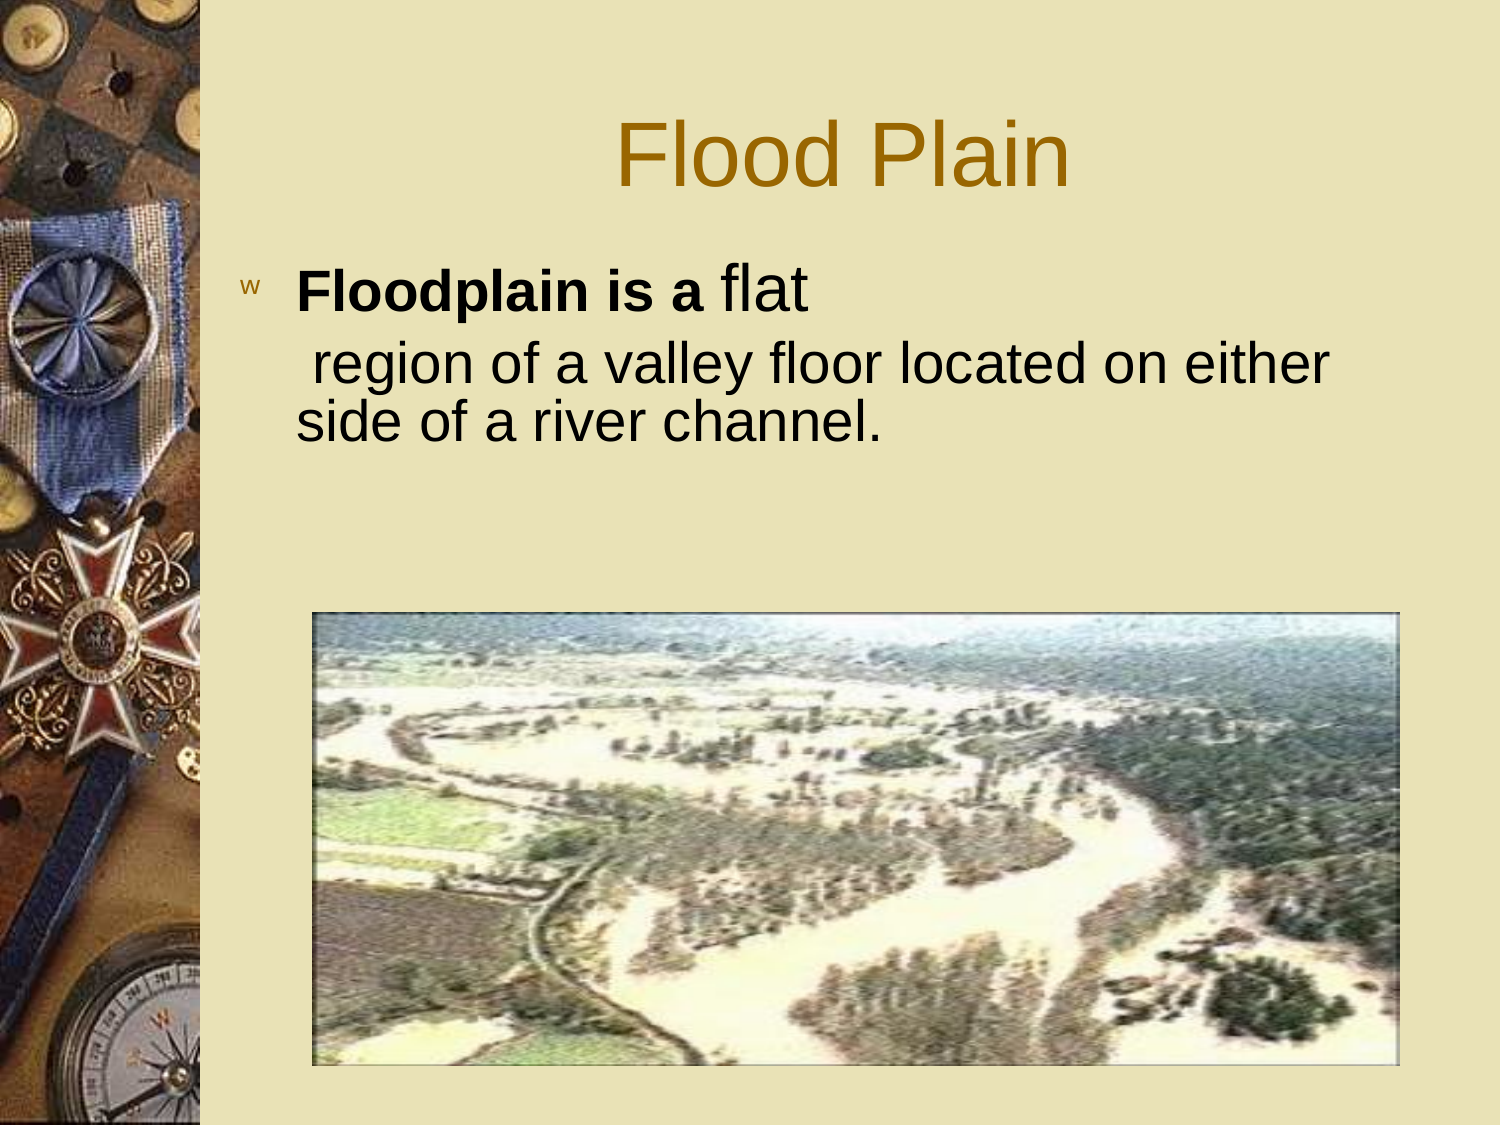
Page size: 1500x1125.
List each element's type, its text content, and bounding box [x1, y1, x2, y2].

picture [0, 0, 200, 1125]
list Floodplain is a flat region of a valley floor located on either side of a river channel. [225, 237, 1388, 550]
title Flood Plain [225, 87, 1463, 275]
picture [312, 612, 1400, 1066]
